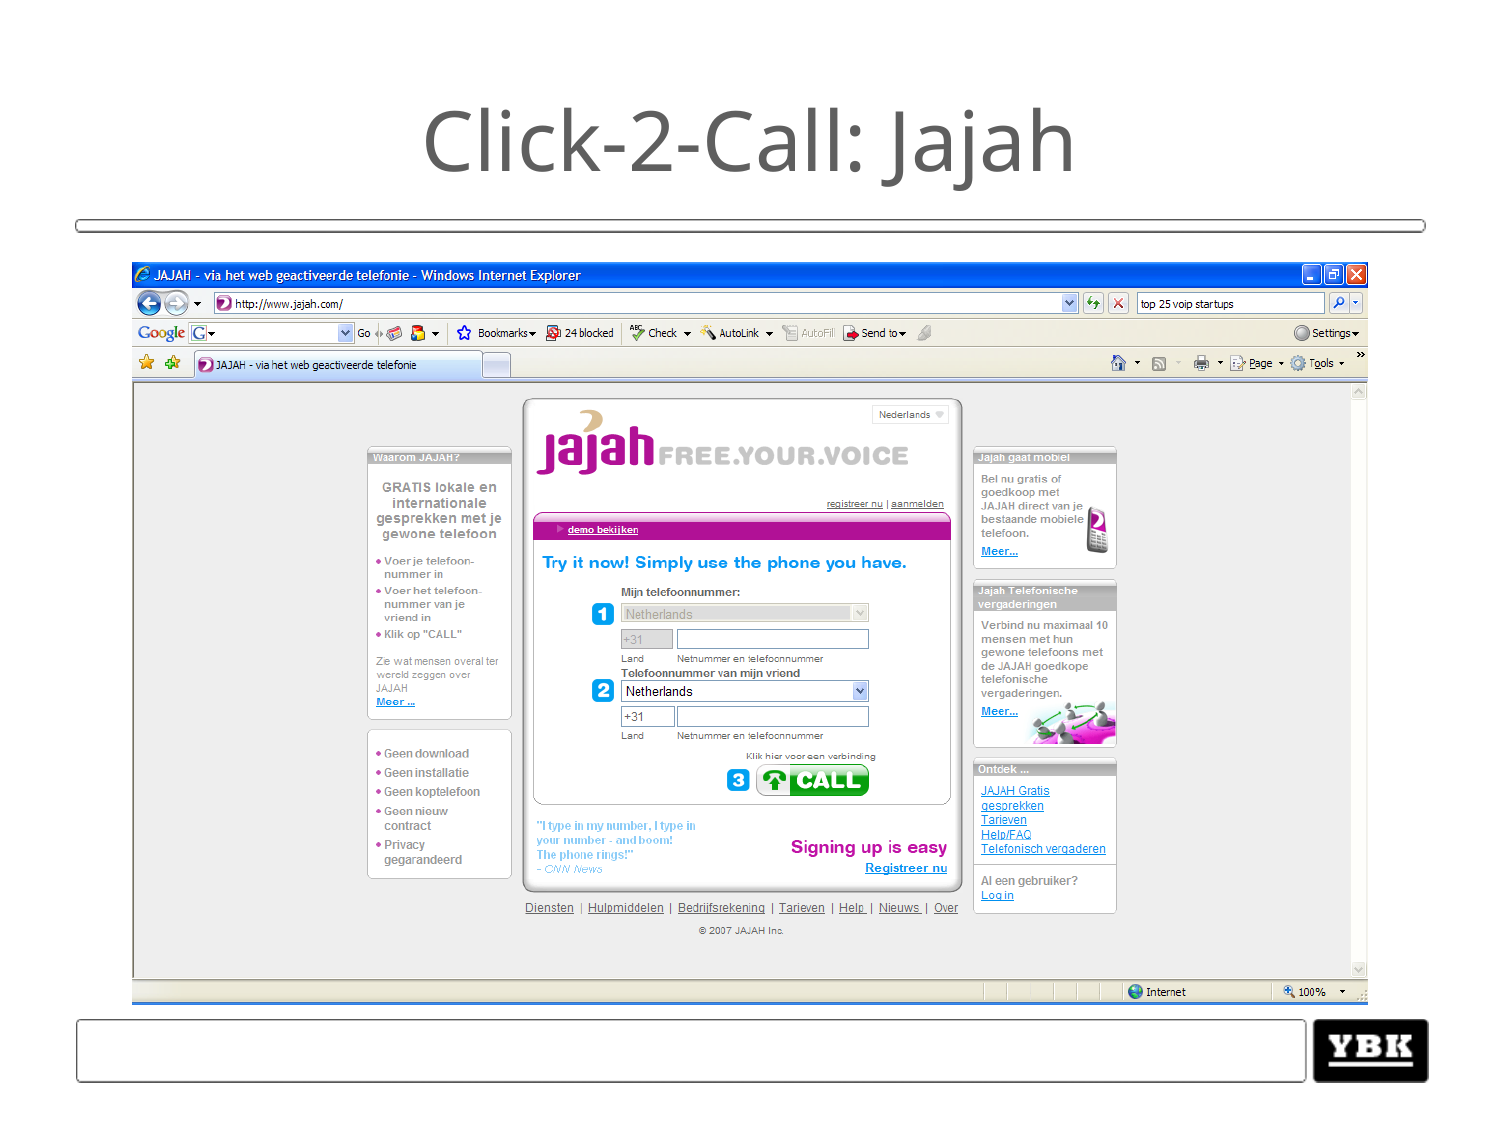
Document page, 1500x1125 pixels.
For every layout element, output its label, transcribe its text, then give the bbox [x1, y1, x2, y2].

picture [132, 262, 1368, 1005]
title Click-2-Call: Jajah [75, 45, 1426, 233]
picture [76, 1019, 1429, 1083]
